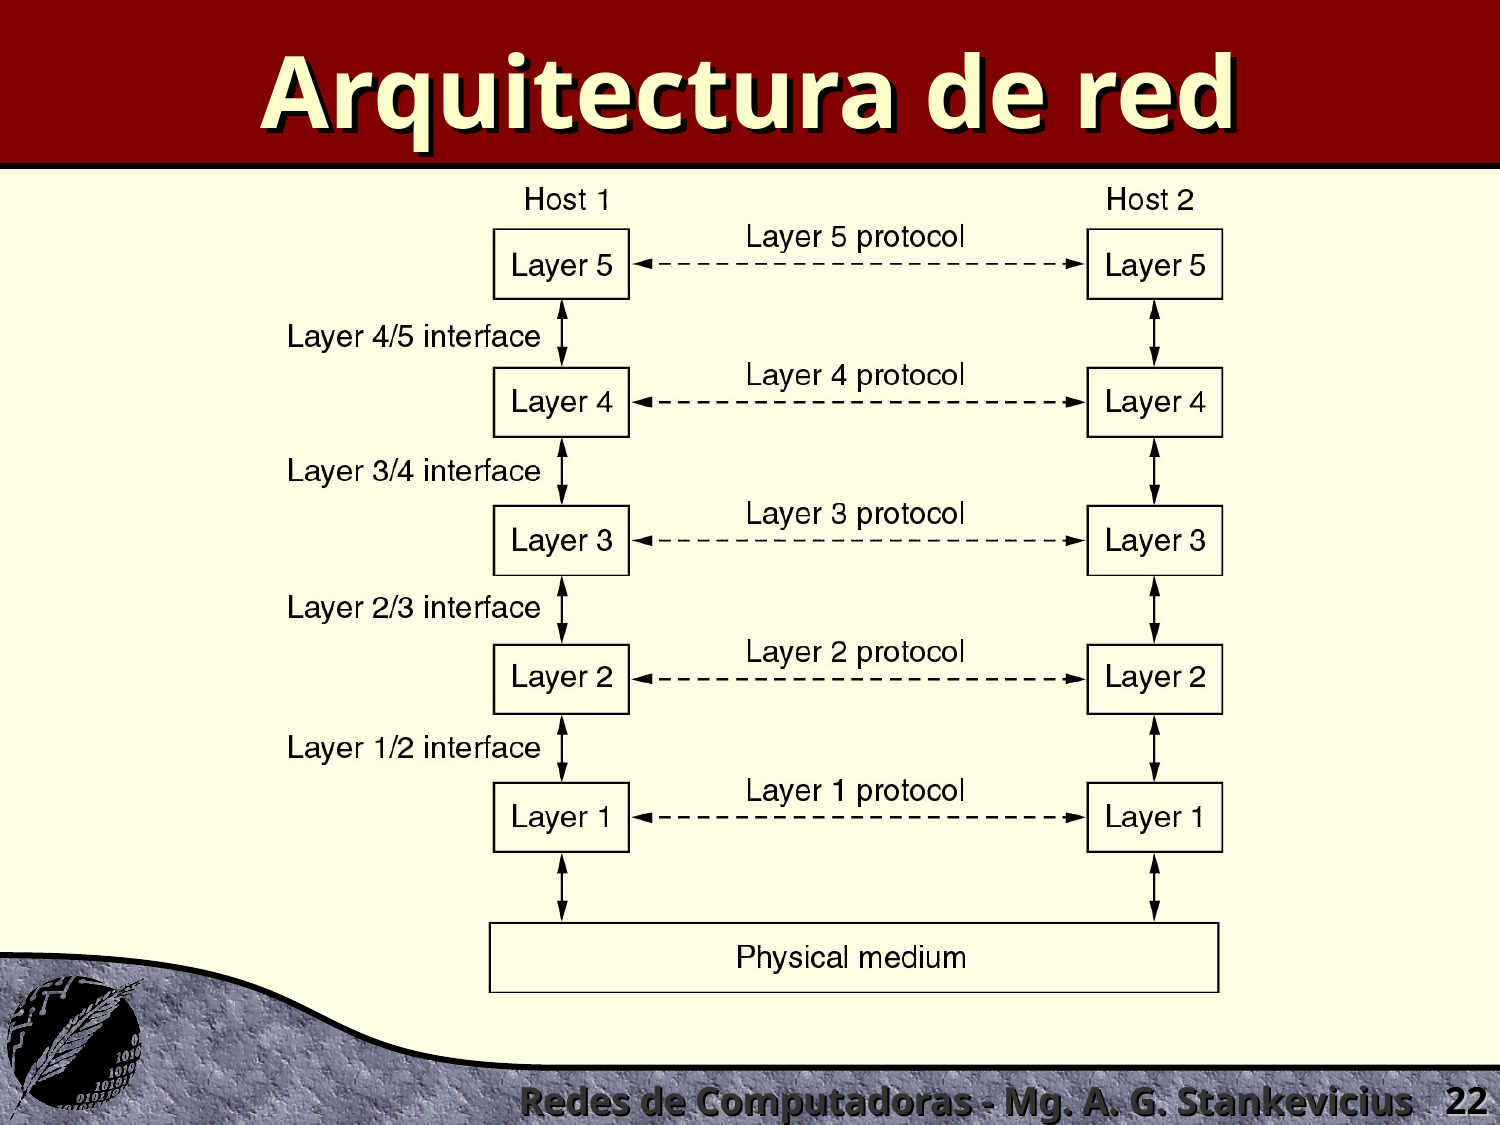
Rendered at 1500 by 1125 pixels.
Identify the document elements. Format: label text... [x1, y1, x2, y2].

picture [1047, 1100, 1054, 1110]
picture [0, 959, 1500, 1125]
picture [790, 1100, 795, 1110]
title Arquitectura de red [15, 5, 1485, 160]
picture [286, 181, 1224, 993]
